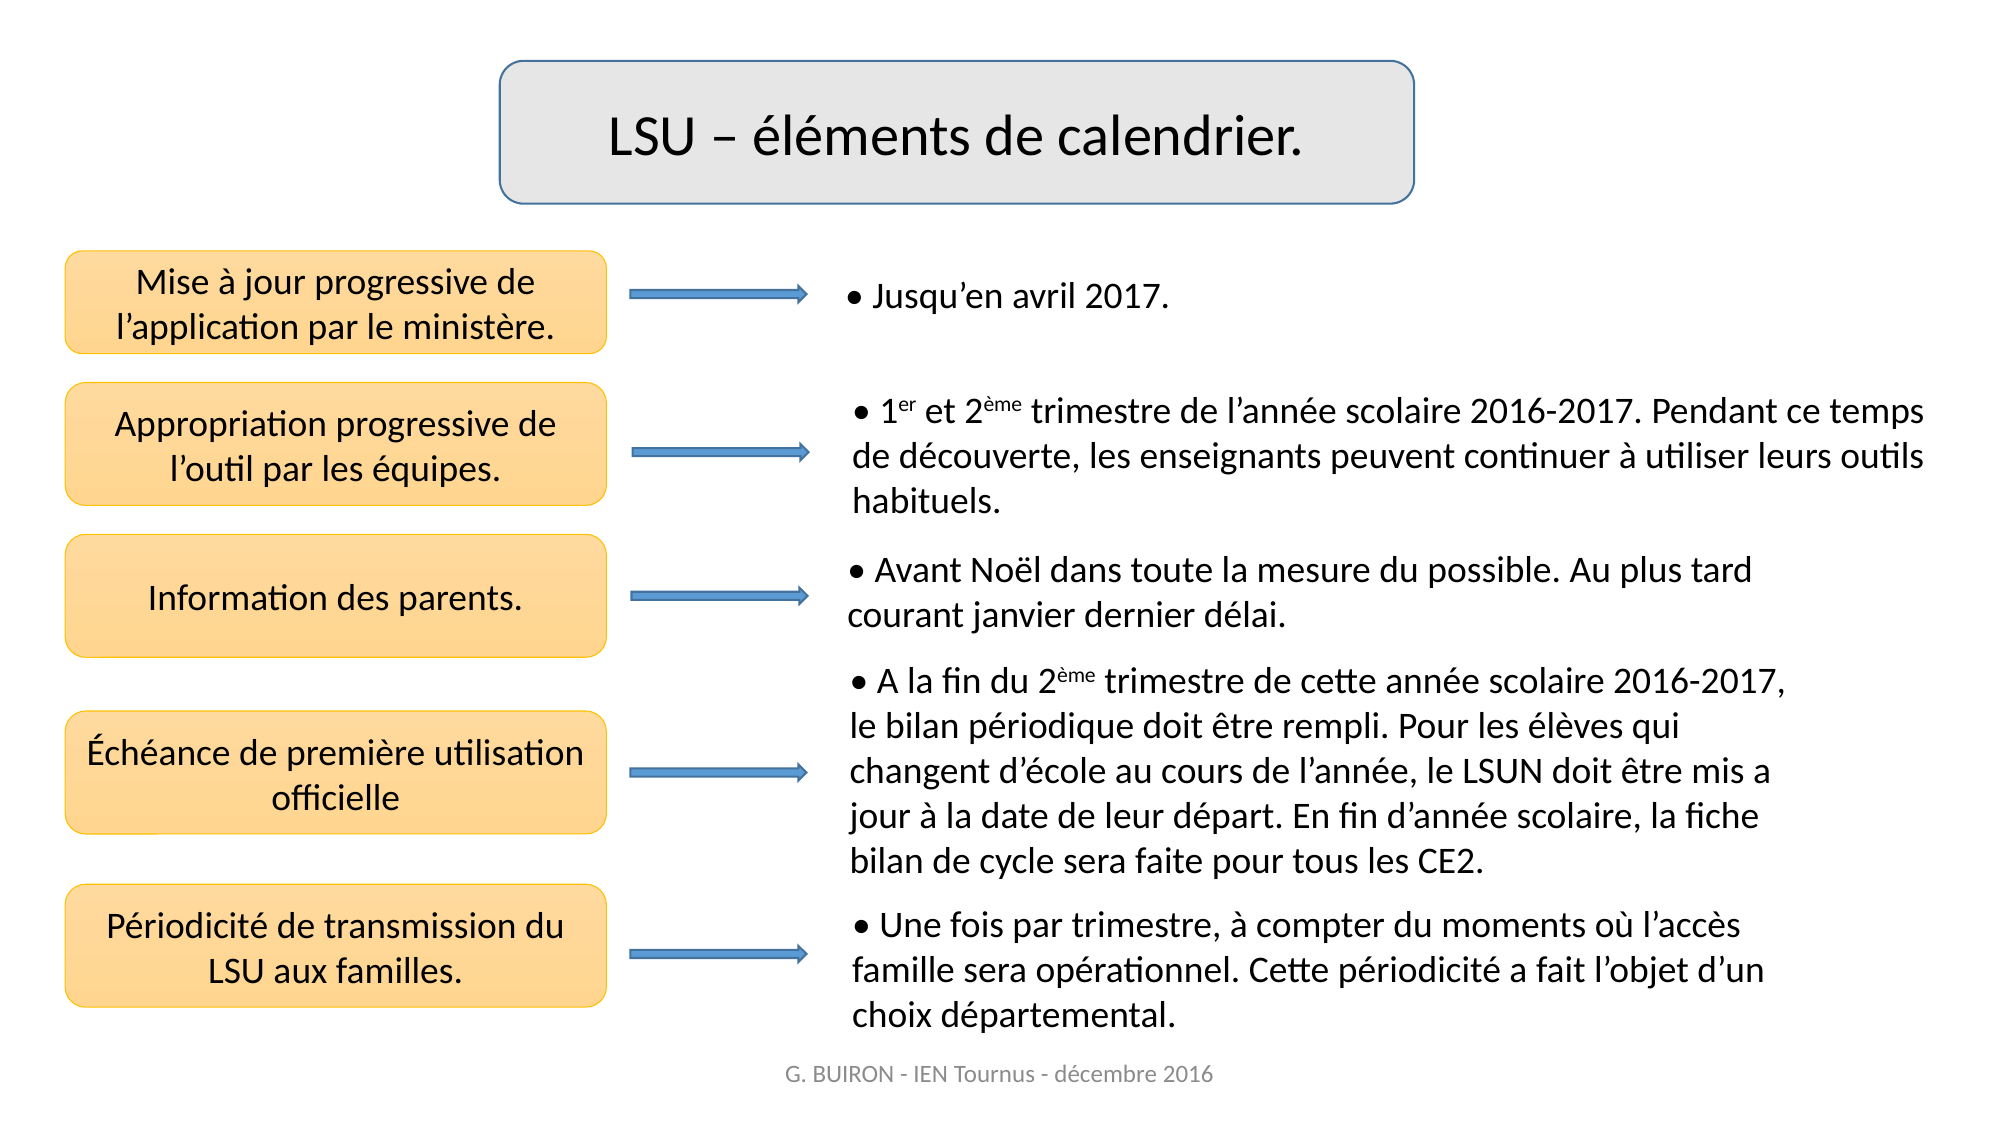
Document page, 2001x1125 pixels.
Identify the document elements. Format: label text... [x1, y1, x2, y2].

text_box • 1er et 2ème trimestre de l’année scolaire 2016-2017. Pendant ce temps de découverte, les enseignants peuvent continuer à utiliser leurs outils habituels. [837, 378, 1957, 529]
text_box • Avant Noël dans toute la mesure du possible. Au plus tard courant janvier dernier délai. [832, 537, 1822, 643]
text_box Mise à jour progressive de l’application par le ministère. [65, 250, 607, 354]
text_box • A la fin du 2ème trimestre de cette année scolaire 2016-2017, le bilan périodique doit être rempli. Pour les élèves qui changent d’école au cours de l’année, le LSUN doit être mis a jour à la date de leur départ. En fin d’année scolaire, la fiche bilan de cycle sera faite pour tous les CE2. [834, 648, 1824, 889]
text_box Échéance de première utilisation officielle [65, 711, 607, 834]
text_box [630, 945, 807, 963]
text_box • Une fois par trimestre, à compter du moments où l’accès famille sera opérationnel. Cette périodicité a fait l’objet d’un choix départemental. [837, 892, 1827, 1043]
text_box [630, 285, 807, 303]
text_box Appropriation progressive de l’outil par les équipes. [65, 382, 607, 506]
text_box [630, 764, 807, 781]
text_box Information des parents. [65, 534, 607, 658]
text_box • Jusqu’en avril 2017. [830, 263, 1820, 324]
text_box LSU – éléments de calendrier. [499, 60, 1415, 204]
footer G. BUIRON - IEN Tournus - décembre 2016 [662, 1042, 1338, 1103]
text_box Périodicité de transmission du LSU aux familles. [65, 884, 607, 1008]
text_box [632, 443, 809, 461]
text_box [631, 587, 808, 604]
